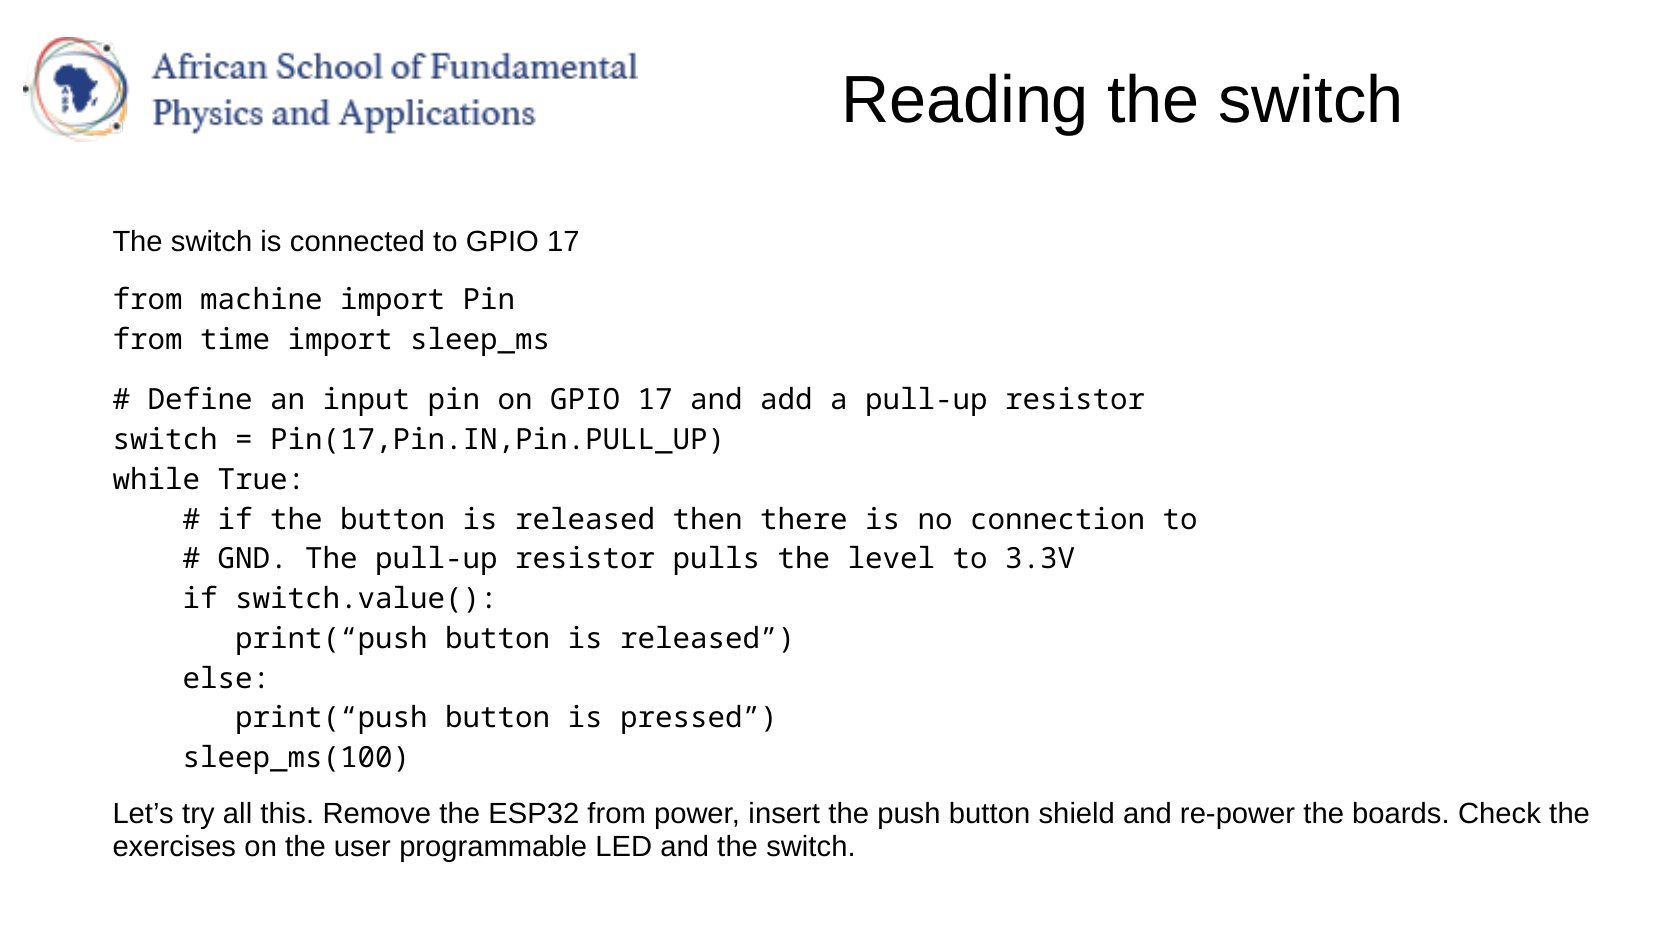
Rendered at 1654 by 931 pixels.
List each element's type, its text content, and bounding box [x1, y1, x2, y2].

list The switch is connected to GPIO 17 from machine import Pin from time import sleep_ms # Define an input pin on GPIO 17 and add a pull-up resistor switch = Pin(17,Pin.IN,Pin.PULL_UP) while True: # if the button is released then there is no connection to # GND. The pull-up resistor pulls the level to 3.3V if switch.value(): print(“push button is released”) else: print(“push button is pressed”) sleep_ms(100) Let’s try all this. Remove the ESP32 from power, insert the push button shield and re-power the boards. Check the exercises on the user programmable LED and the switch. [112, 225, 1601, 863]
picture [23, 37, 635, 142]
title Reading the switch [635, 21, 1610, 177]
